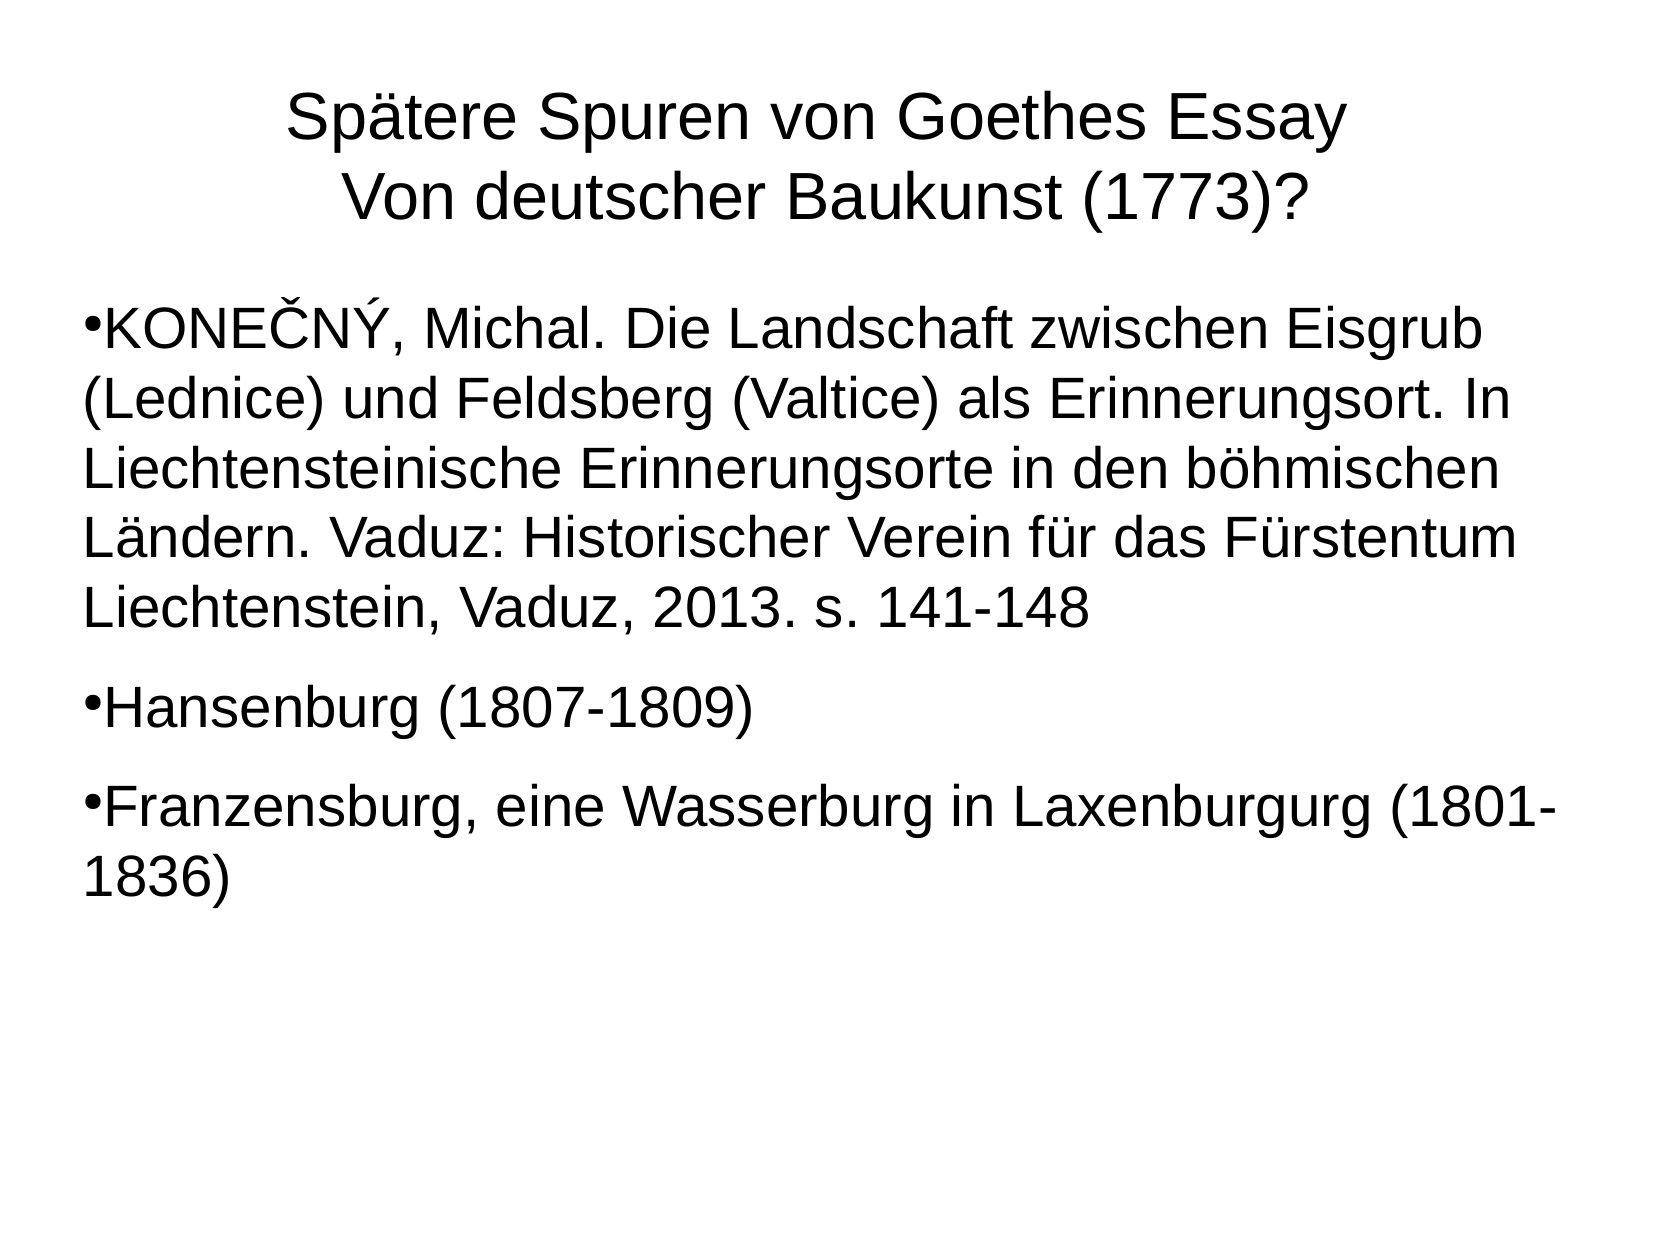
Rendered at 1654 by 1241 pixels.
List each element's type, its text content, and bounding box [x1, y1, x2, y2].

list KONEČNÝ, Michal. Die Landschaft zwischen Eisgrub (Lednice) und Feldsberg (Valtice) als Erinnerungsort. In Liechtensteinische Erinnerungsorte in den böhmischen Ländern. Vaduz: Historischer Verein für das Fürstentum Liechtenstein, Vaduz, 2013. s. 141-148 Hansenburg (1807-1809) Franzensburg, eine Wasserburg in Laxenburgurg (1801-1836) [82, 290, 1571, 1010]
title Spätere Spuren von Goethes Essay Von deutscher Baukunst (1773)? [82, 49, 1571, 257]
